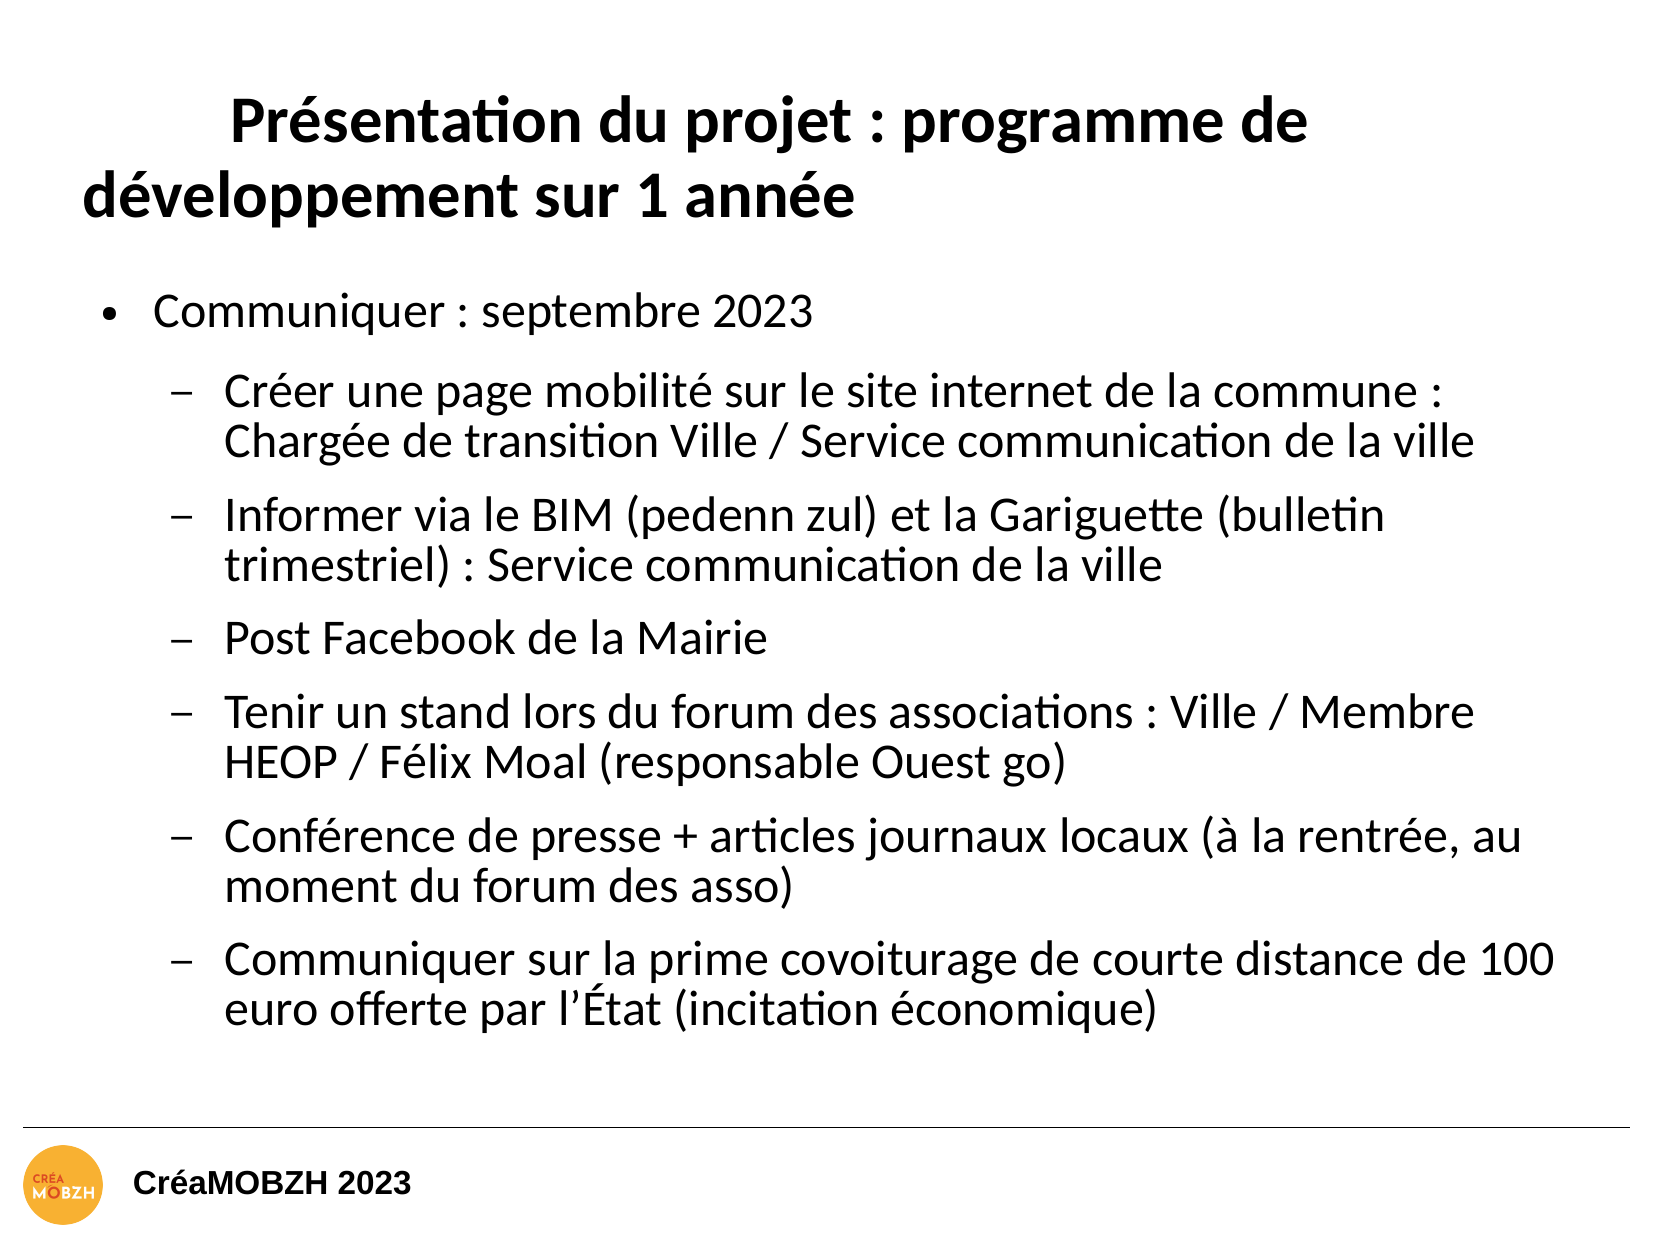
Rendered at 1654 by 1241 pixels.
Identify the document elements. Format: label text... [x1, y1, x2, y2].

picture [23, 1145, 103, 1225]
title Présentation du projet : programme de développement sur 1 année [82, 47, 1536, 255]
list Communiquer : septembre 2023 Créer une page mobilité sur le site internet de la commune : Chargée de transition Ville / Service communication de la ville Informer via le BIM (pedenn zul) et la Gariguette (bulletin trimestriel) : Service communication de la ville Post Facebook de la Mairie Tenir un stand lors du forum des associations : Ville / Membre HEOP / Félix Moal (responsable Ouest go) Conférence de presse + articles journaux locaux (à la rentrée, au moment du forum des asso) Communiquer sur la prime covoiturage de courte distance de 100 euro offerte par l’État (incitation économique) [82, 290, 1571, 1109]
text_box CréaMOBZH 2023 [118, 1157, 1040, 1210]
